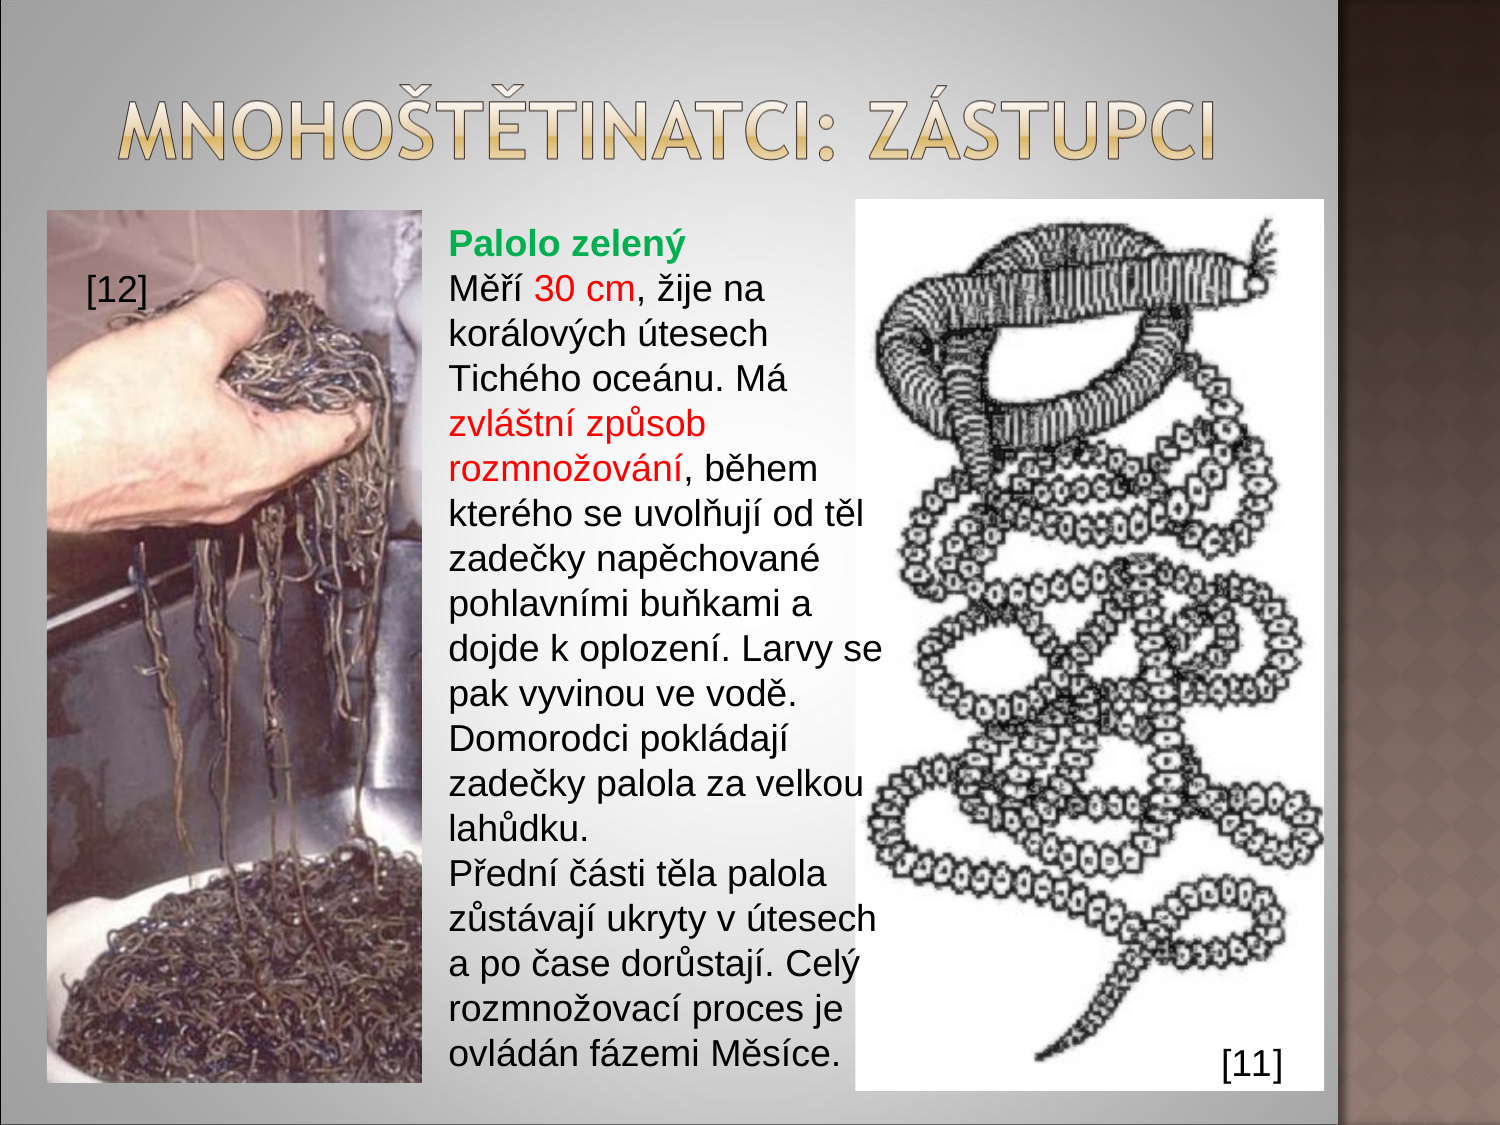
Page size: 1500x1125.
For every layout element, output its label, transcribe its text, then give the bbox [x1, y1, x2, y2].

text_box [11] [1206, 1031, 1299, 1092]
text_box [46, 210, 422, 1083]
text_box [70, 52, 1268, 178]
text_box [12] [70, 257, 164, 319]
picture [0, 0, 1500, 1125]
text_box Palolo zelený Měří 30 cm, žije na korálových útesech Tichého oceánu. Má zvláštní způsob rozmnožování, během kterého se uvolňují od těl zadečky napěchované pohlavními buňkami a dojde k oplození. Larvy se pak vyvinou ve vodě. Domorodci pokládají zadečky palola za velkou lahůdku. Přední části těla palola zůstávají ukryty v útesech a po čase dorůstají. Celý rozmnožovací proces je ovládán fázemi Měsíce. [433, 210, 903, 1125]
